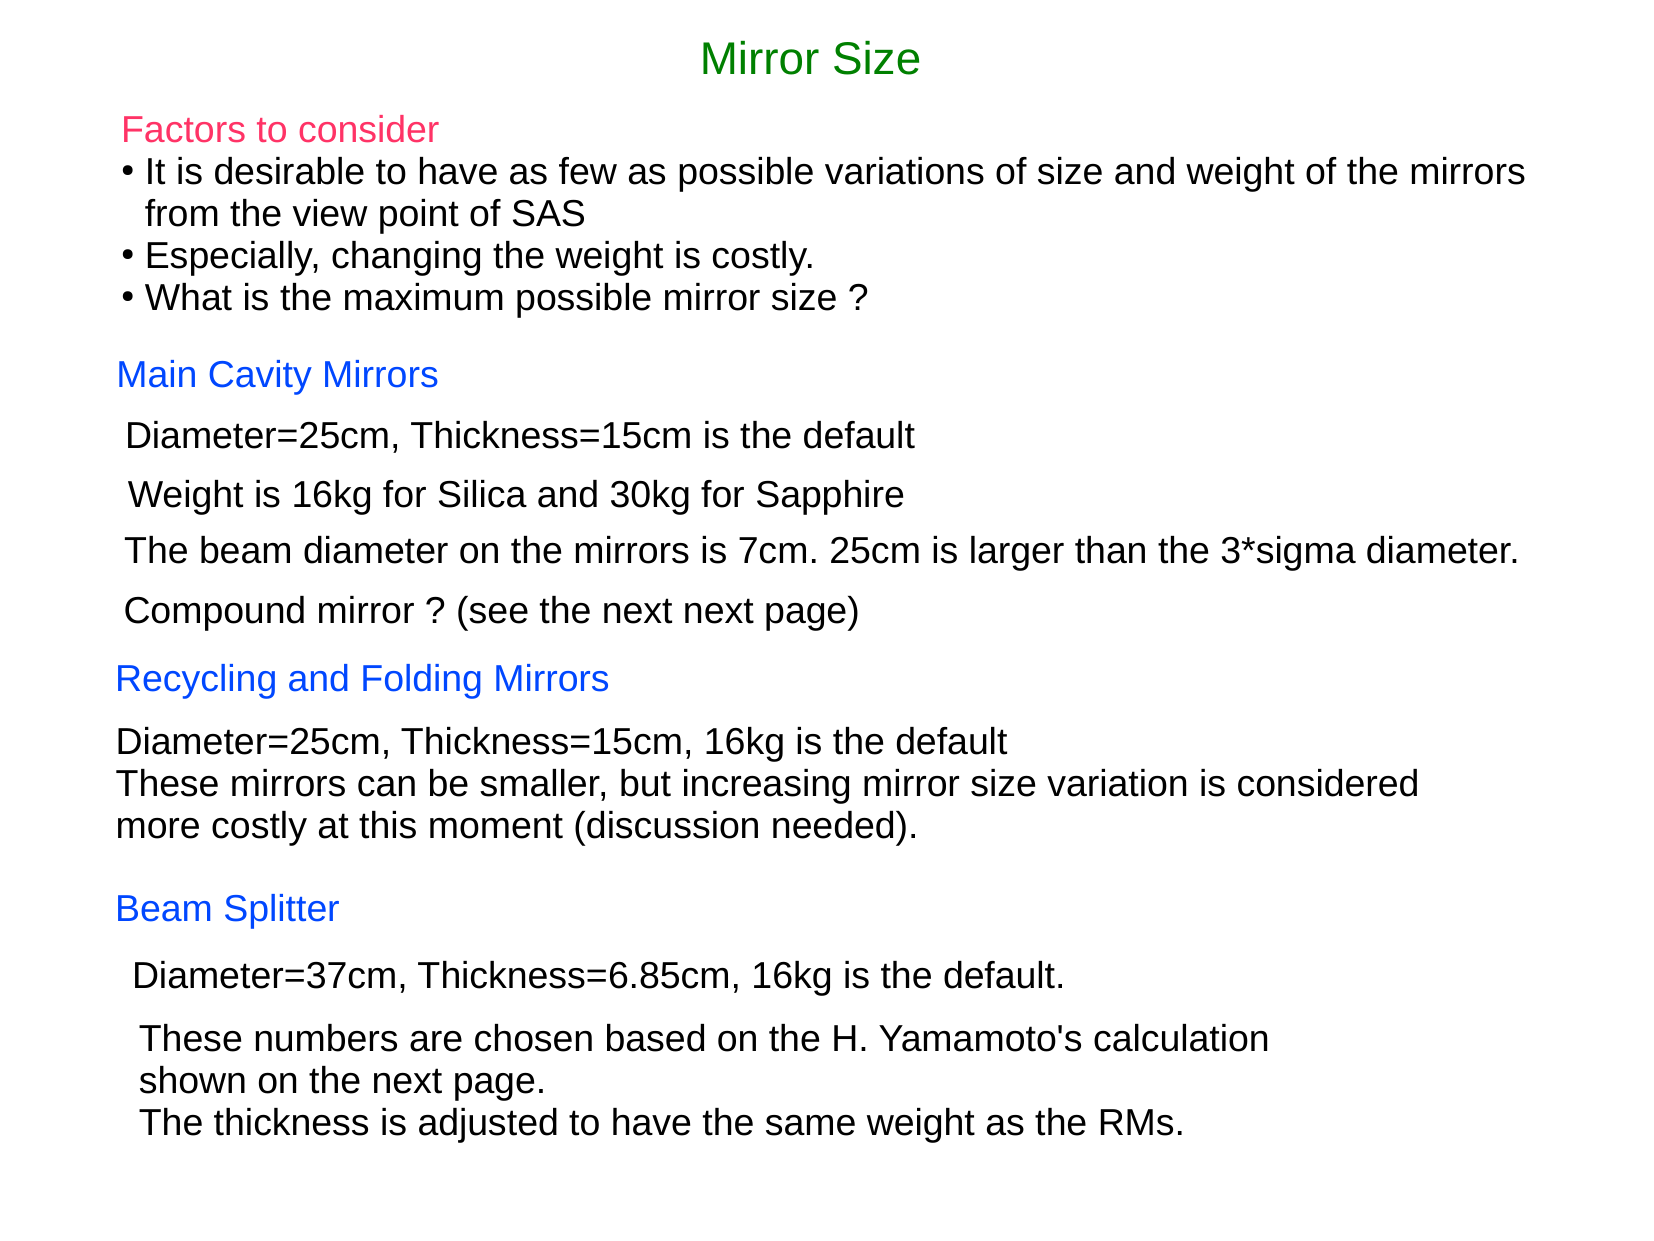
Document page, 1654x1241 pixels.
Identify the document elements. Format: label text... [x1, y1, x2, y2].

text_box The beam diameter on the mirrors is 7cm. 25cm is larger than the 3*sigma diameter. [109, 522, 1536, 579]
text_box Compound mirror ? (see the next next page) [108, 582, 875, 639]
text_box Diameter=37cm, Thickness=6.85cm, 16kg is the default. [117, 947, 1081, 1045]
text_box These numbers are chosen based on the H. Yamamoto's calculation shown on the next page. The thickness is adjusted to have the same weight as the RMs. [124, 1009, 1296, 1151]
text_box Mirror Size [685, 25, 937, 92]
text_box Diameter=25cm, Thickness=15cm, 16kg is the default These mirrors can be smaller, but increasing mirror size variation is considered more costly at this moment (discussion needed). [100, 712, 1435, 854]
text_box Recycling and Folding Mirrors [100, 650, 636, 708]
text_box Weight is 16kg for Silica and 30kg for Sapphire [113, 466, 921, 522]
text_box Main Cavity Mirrors [101, 345, 454, 403]
text_box Factors to consider It is desirable to have as few as possible variations of size and weight of the mirrors from the view point of SAS Especially, changing the weight is costly. What is the maximum possible mirror size ? [106, 101, 1542, 326]
text_box Diameter=25cm, Thickness=15cm is the default [110, 407, 931, 464]
text_box Beam Splitter [100, 879, 355, 937]
